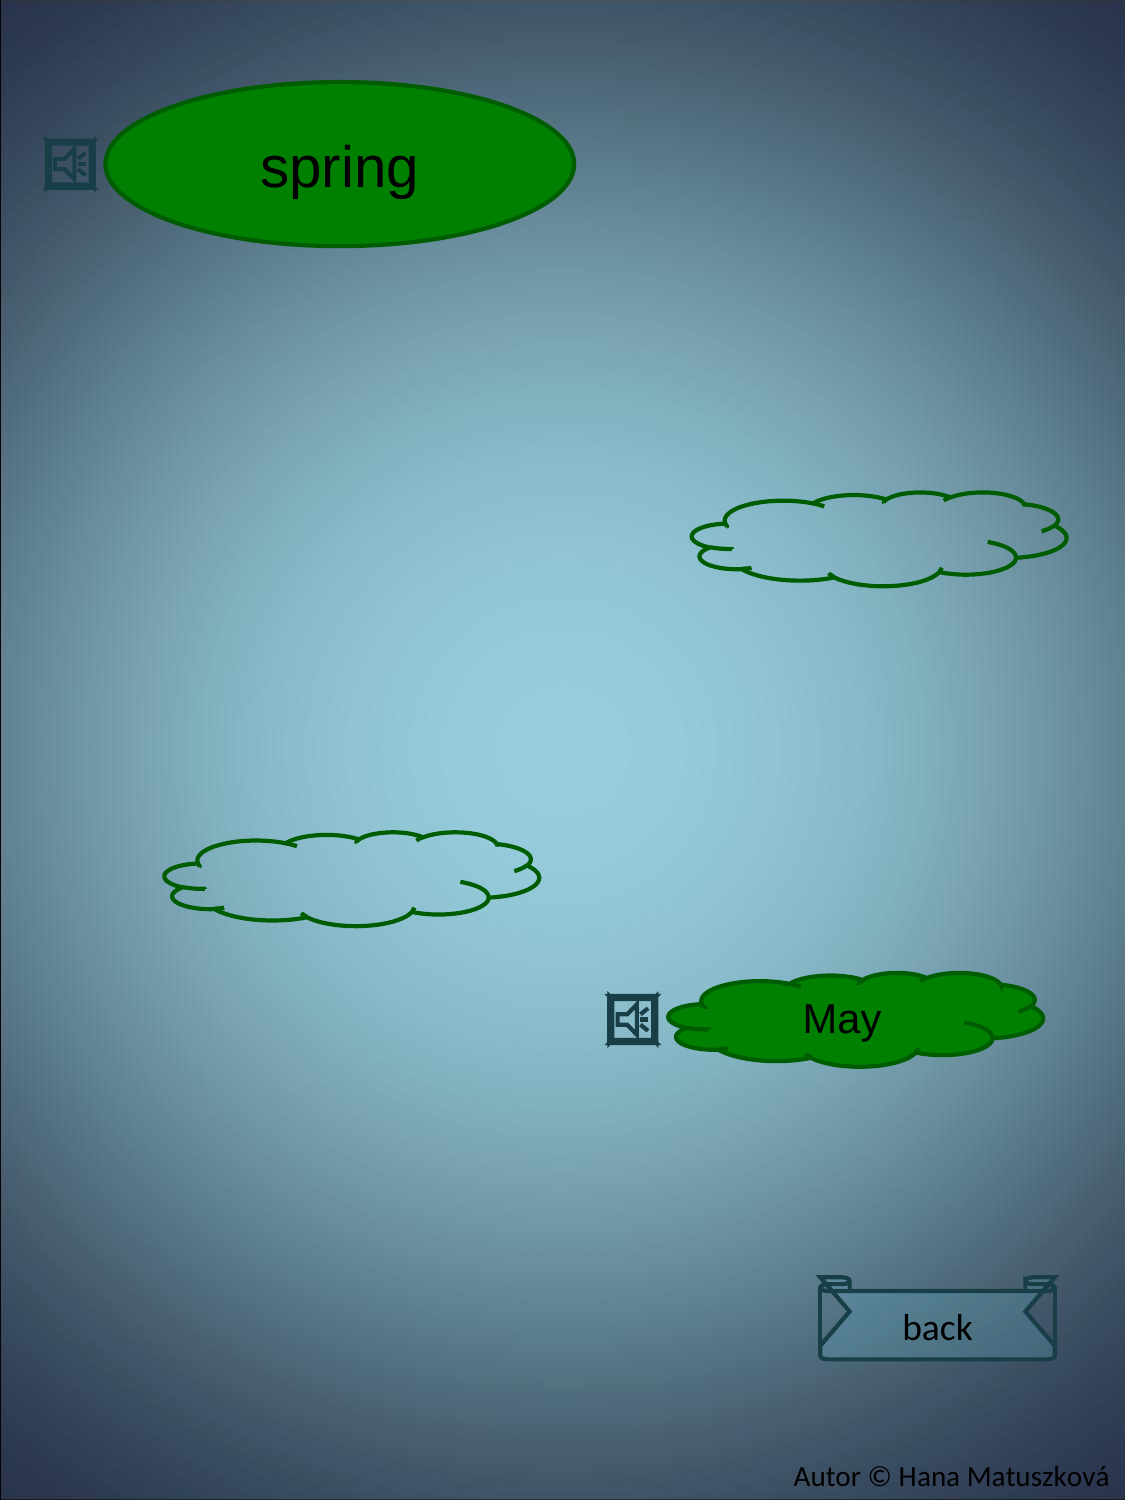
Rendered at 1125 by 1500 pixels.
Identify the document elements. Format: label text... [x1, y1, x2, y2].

text_box spring [105, 82, 575, 247]
text_box May [668, 972, 1044, 1067]
text_box Autor © Hana Matuszková [778, 1449, 1125, 1500]
picture [0, 0, 1125, 1500]
text_box back [820, 1277, 1055, 1360]
